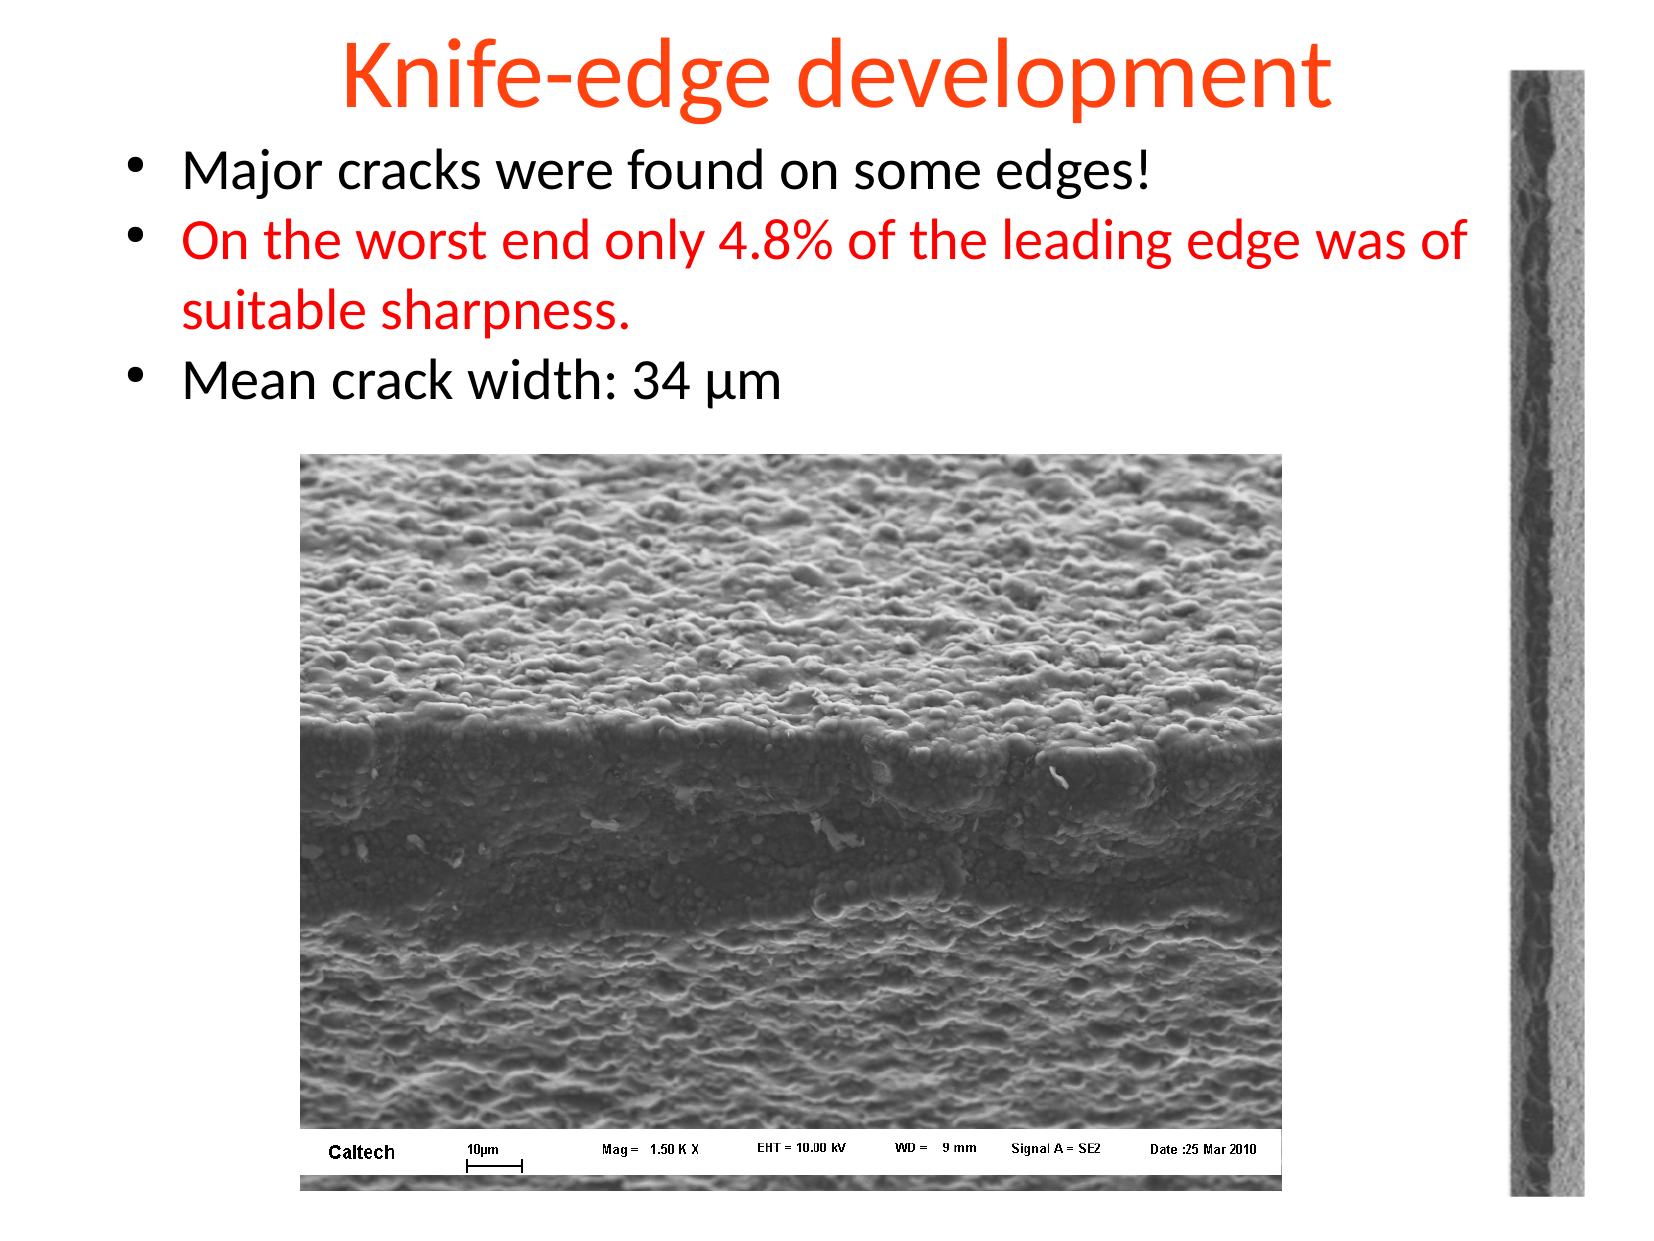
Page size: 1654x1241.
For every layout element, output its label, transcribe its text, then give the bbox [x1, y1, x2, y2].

picture [300, 454, 1282, 1191]
picture [1505, 135, 1585, 1197]
text_box Knife-edge development [0, 0, 1654, 135]
text_box Major cracks were found on some edges! On the worst end only 4.8% of the leading edge was of suitable sharpness. Mean crack width: 34 μm [110, 135, 1496, 419]
